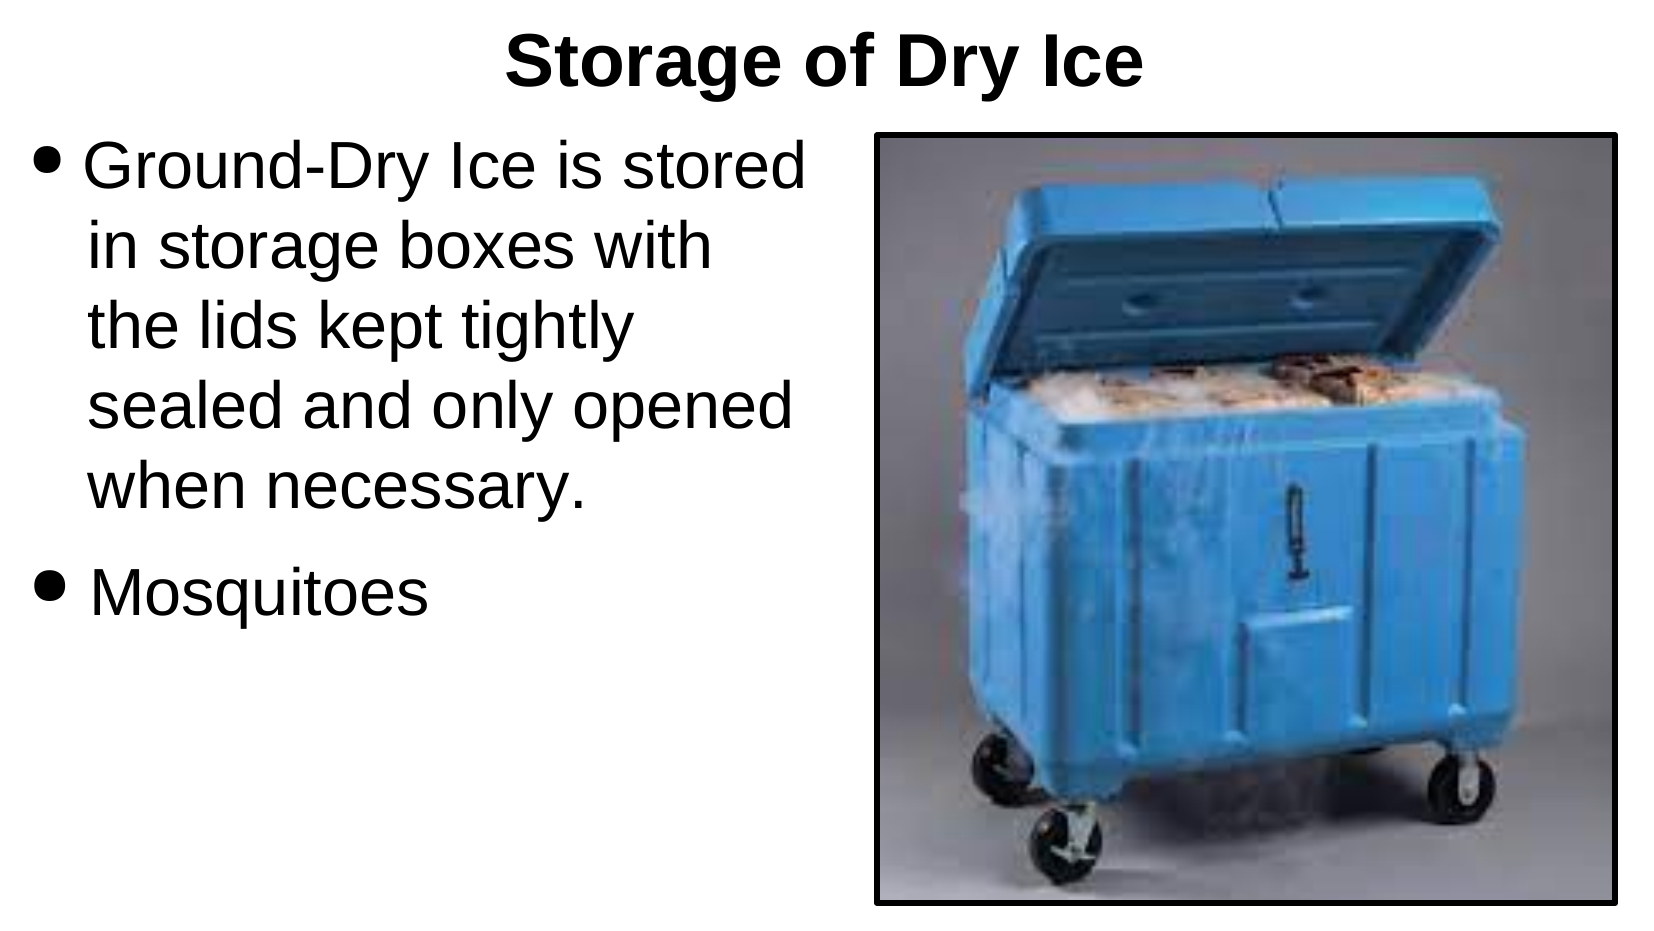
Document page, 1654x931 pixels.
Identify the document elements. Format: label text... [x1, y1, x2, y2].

title Storage of Dry Ice [0, 5, 1654, 107]
picture [879, 138, 1613, 901]
text_box Ground-Dry Ice is stored in storage boxes with the lids kept tightly sealed and only opened when necessary. Mosquitoes [13, 114, 837, 637]
